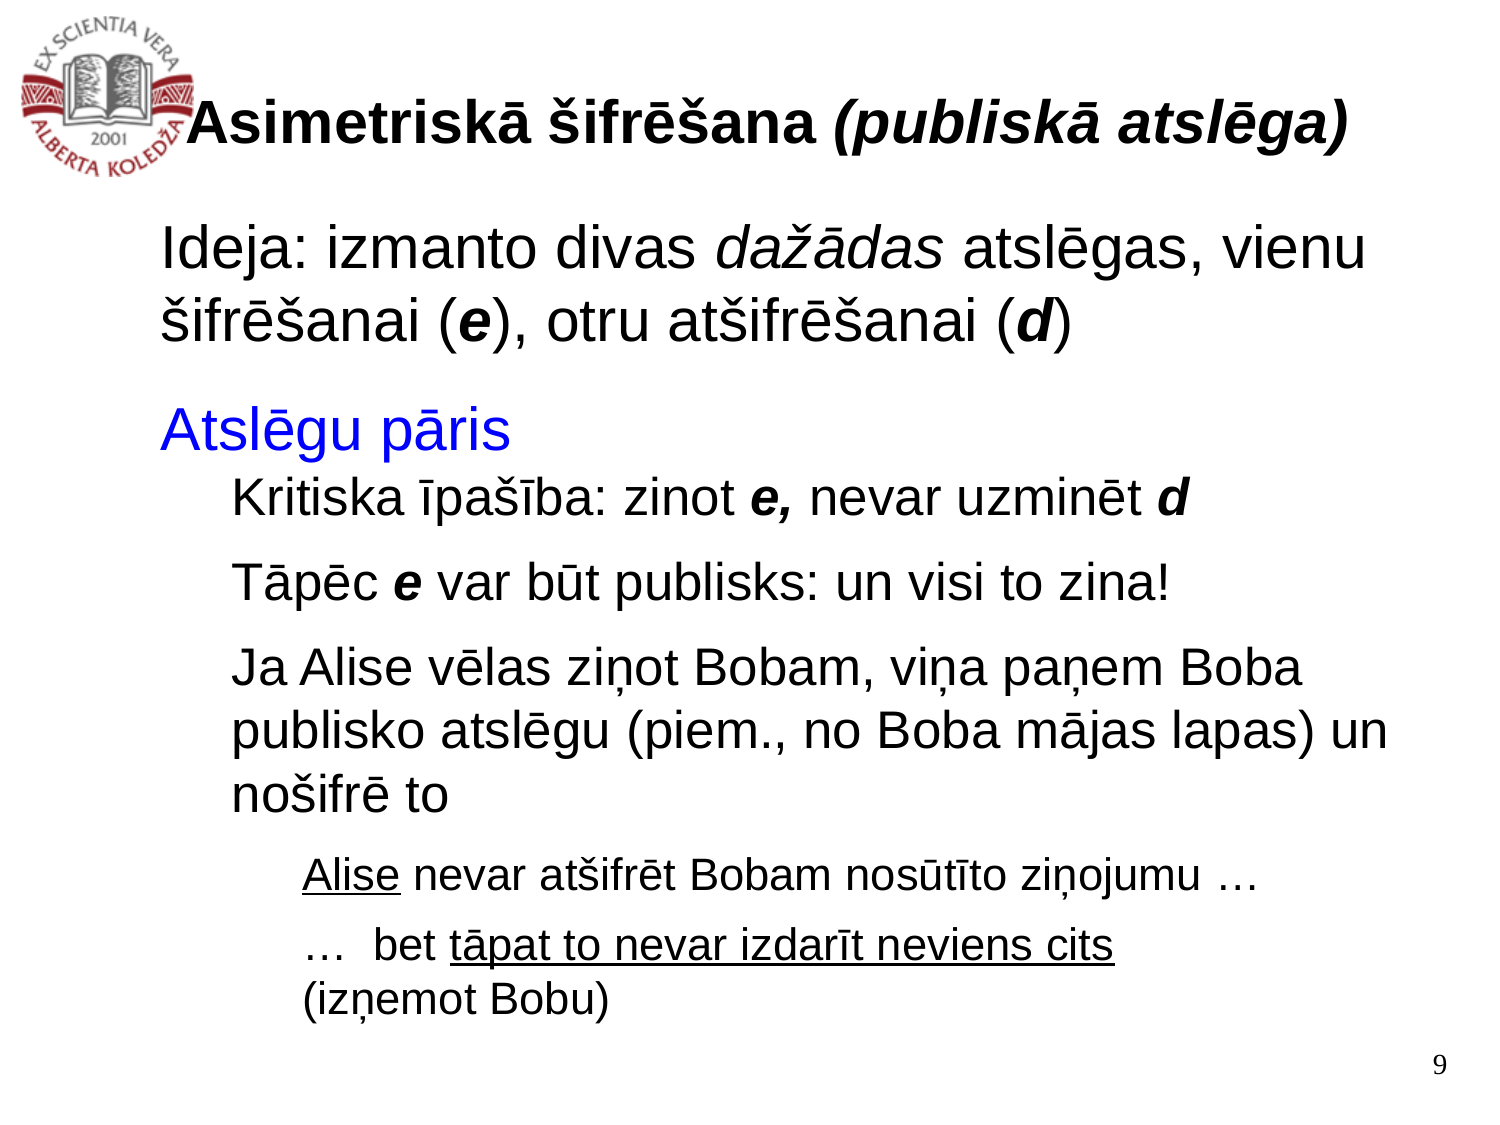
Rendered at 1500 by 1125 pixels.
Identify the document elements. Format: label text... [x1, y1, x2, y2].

list Ideja: izmanto divas dažādas atslēgas, vienu šifrēšanai (e), otru atšifrēšanai (d) Atslēgu pāris Kritiska īpašība: zinot e, nevar uzminēt d Tāpēc e var būt publisks: un visi to zina! Ja Alise vēlas ziņot Bobam, viņa paņem Boba publisko atslēgu (piem., no Boba mājas lapas) un nošifrē to Alise nevar atšifrēt Bobam nosūtīto ziņojumu … … bet tāpat to nevar izdarīt neviens cits (izņemot Bobu) [74, 200, 1463, 1101]
picture [21, 16, 194, 177]
title Asimetriskā šifrēšana (publiskā atslēga) [50, 62, 1463, 175]
